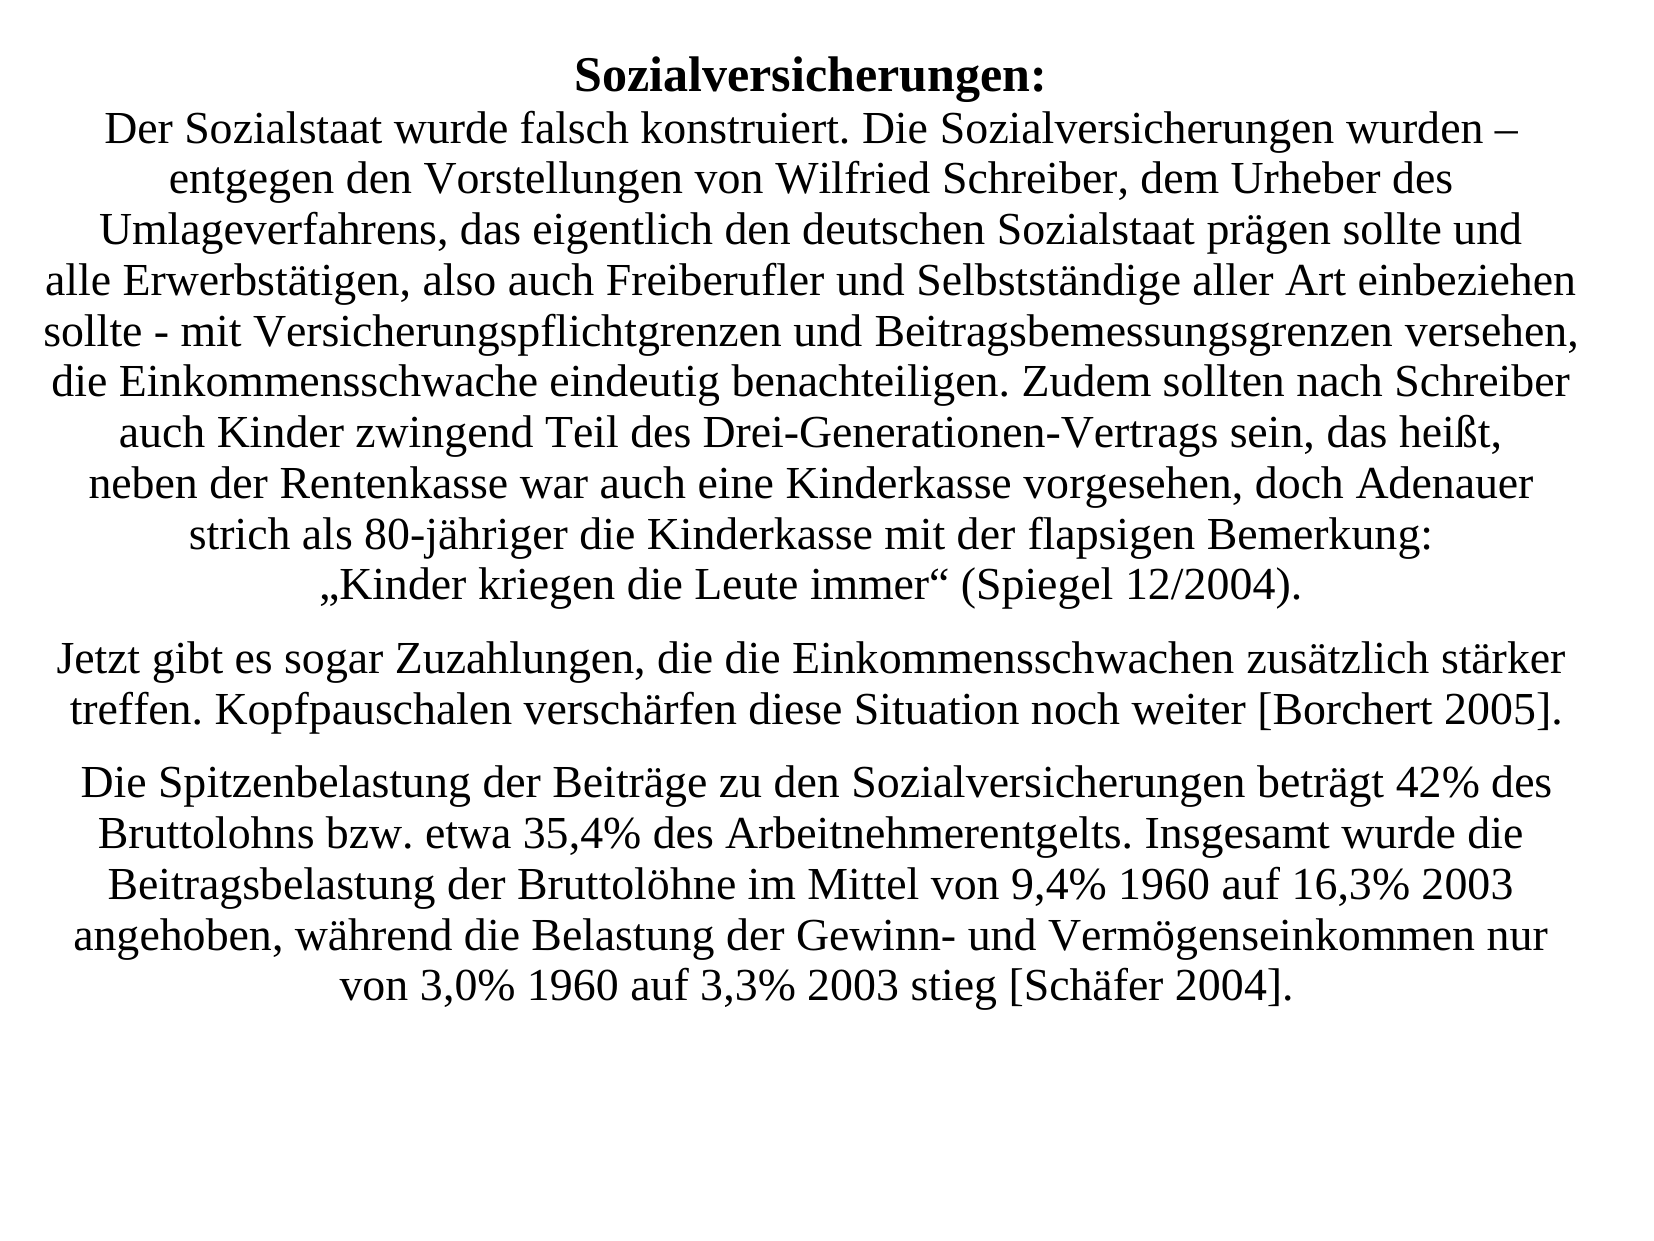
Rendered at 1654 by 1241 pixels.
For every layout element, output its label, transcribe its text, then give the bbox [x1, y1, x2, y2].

text_box Sozialversicherungen: Der Sozialstaat wurde falsch konstruiert. Die Sozialversicherungen wurden – entgegen den Vorstellungen von Wilfried Schreiber, dem Urheber des Umlageverfahrens, das eigentlich den deutschen Sozialstaat prägen sollte und alle Erwerbstätigen, also auch Freiberufler und Selbstständige aller Art einbeziehen sollte - mit Versicherungspflichtgrenzen und Beitragsbemessungsgrenzen versehen, die Einkommensschwache eindeutig benachteiligen. Zudem sollten nach Schreiber auch Kinder zwingend Teil des Drei-Generationen-Vertrags sein, das heißt, neben der Rentenkasse war auch eine Kinderkasse vorgesehen, doch Adenauer strich als 80-jähriger die Kinderkasse mit der flapsigen Bemerkung: „Kinder kriegen die Leute immer“ (Spiegel 12/2004). Jetzt gibt es sogar Zuzahlungen, die die Einkommensschwachen zusätzlich stärker treffen. Kopfpauschalen verschärfen diese Situation noch weiter [Borchert 2005]. Die Spitzenbelastung der Beiträge zu den Sozialversicherungen beträgt 42% des Bruttolohns bzw. etwa 35,4% des Arbeitnehmerentgelts. Insgesamt wurde die Beitragsbelastung der Bruttolöhne im Mittel von 9,4% 1960 auf 16,3% 2003 angehoben, während die Belastung der Gewinn- und Vermögenseinkommen nur von 3,0% 1960 auf 3,3% 2003 stieg [Schäfer 2004]. [43, 47, 1594, 1152]
